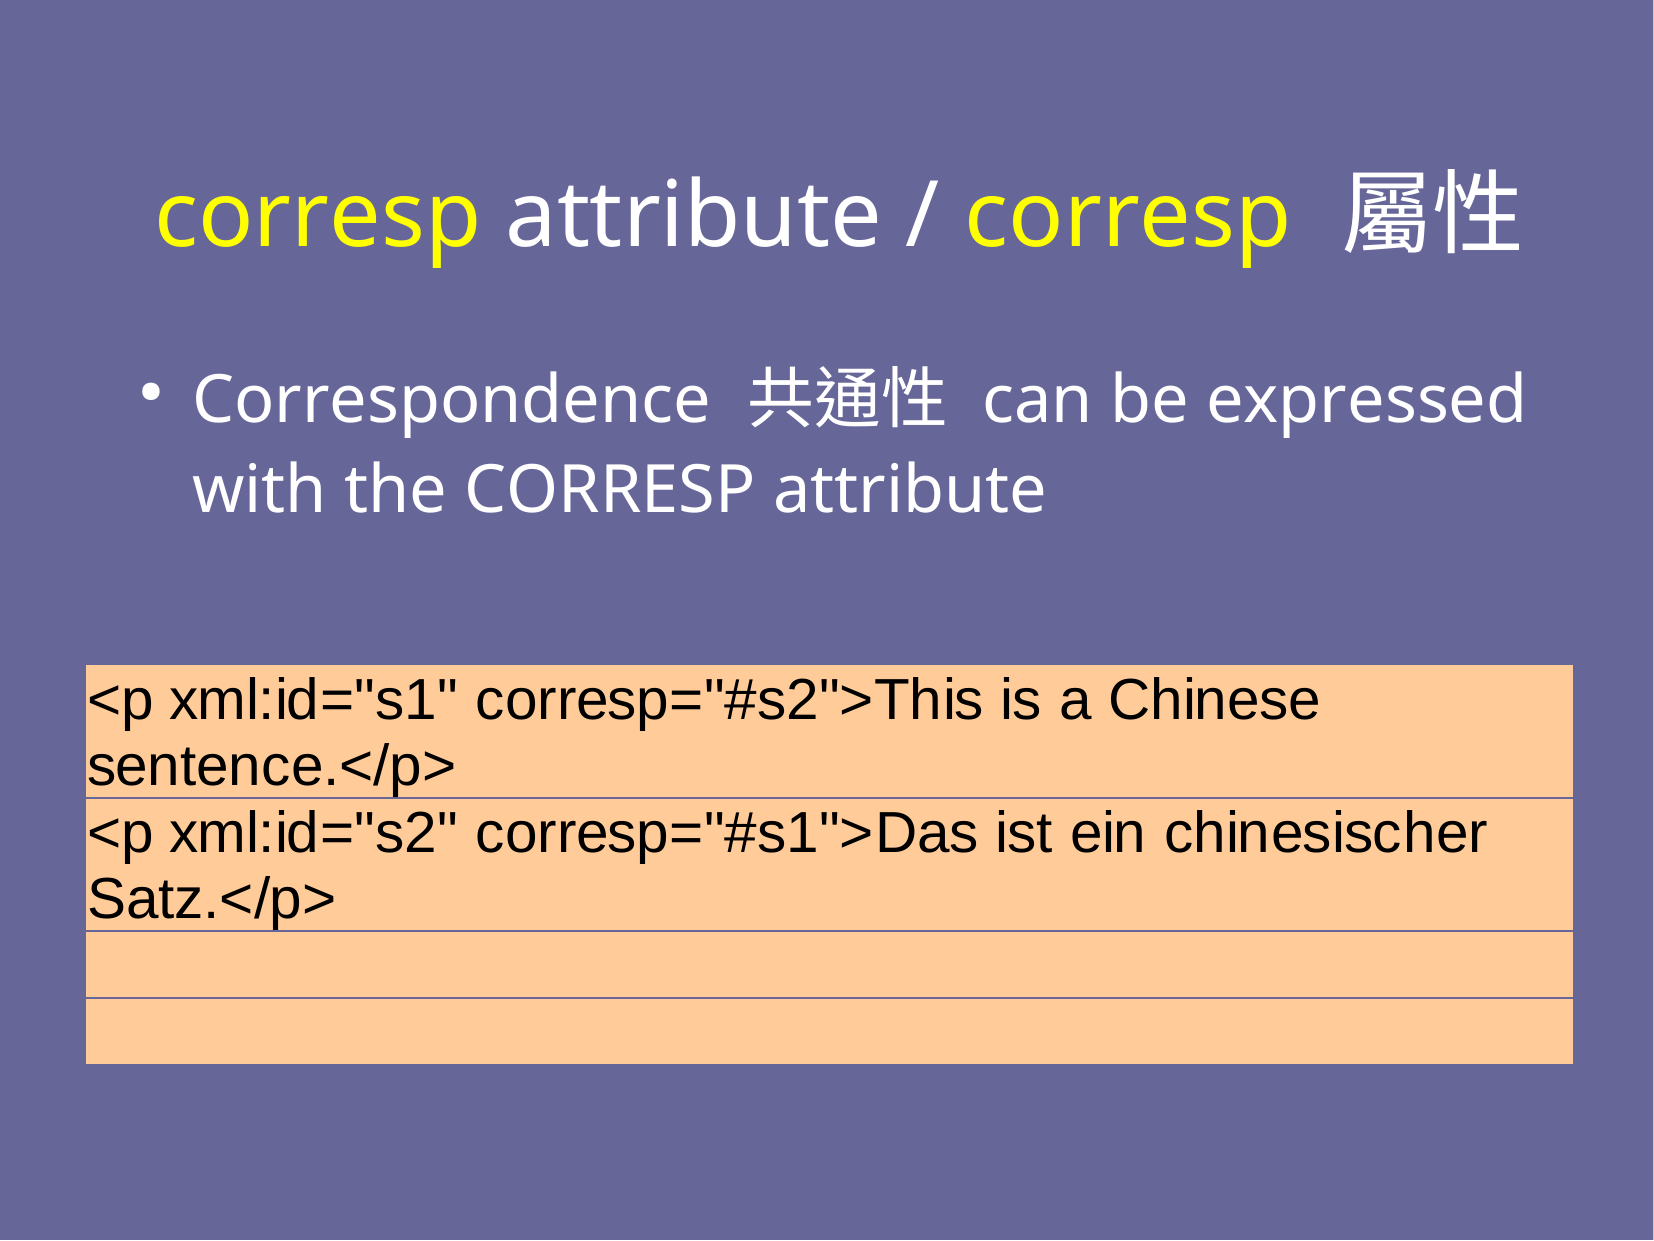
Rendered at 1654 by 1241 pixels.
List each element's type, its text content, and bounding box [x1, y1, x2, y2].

chart [85, 665, 1576, 1201]
list Correspondence 共通性 can be expressed with the CORRESP attribute [121, 344, 1534, 665]
title corresp attribute / corresp 屬性 [121, 102, 1534, 310]
